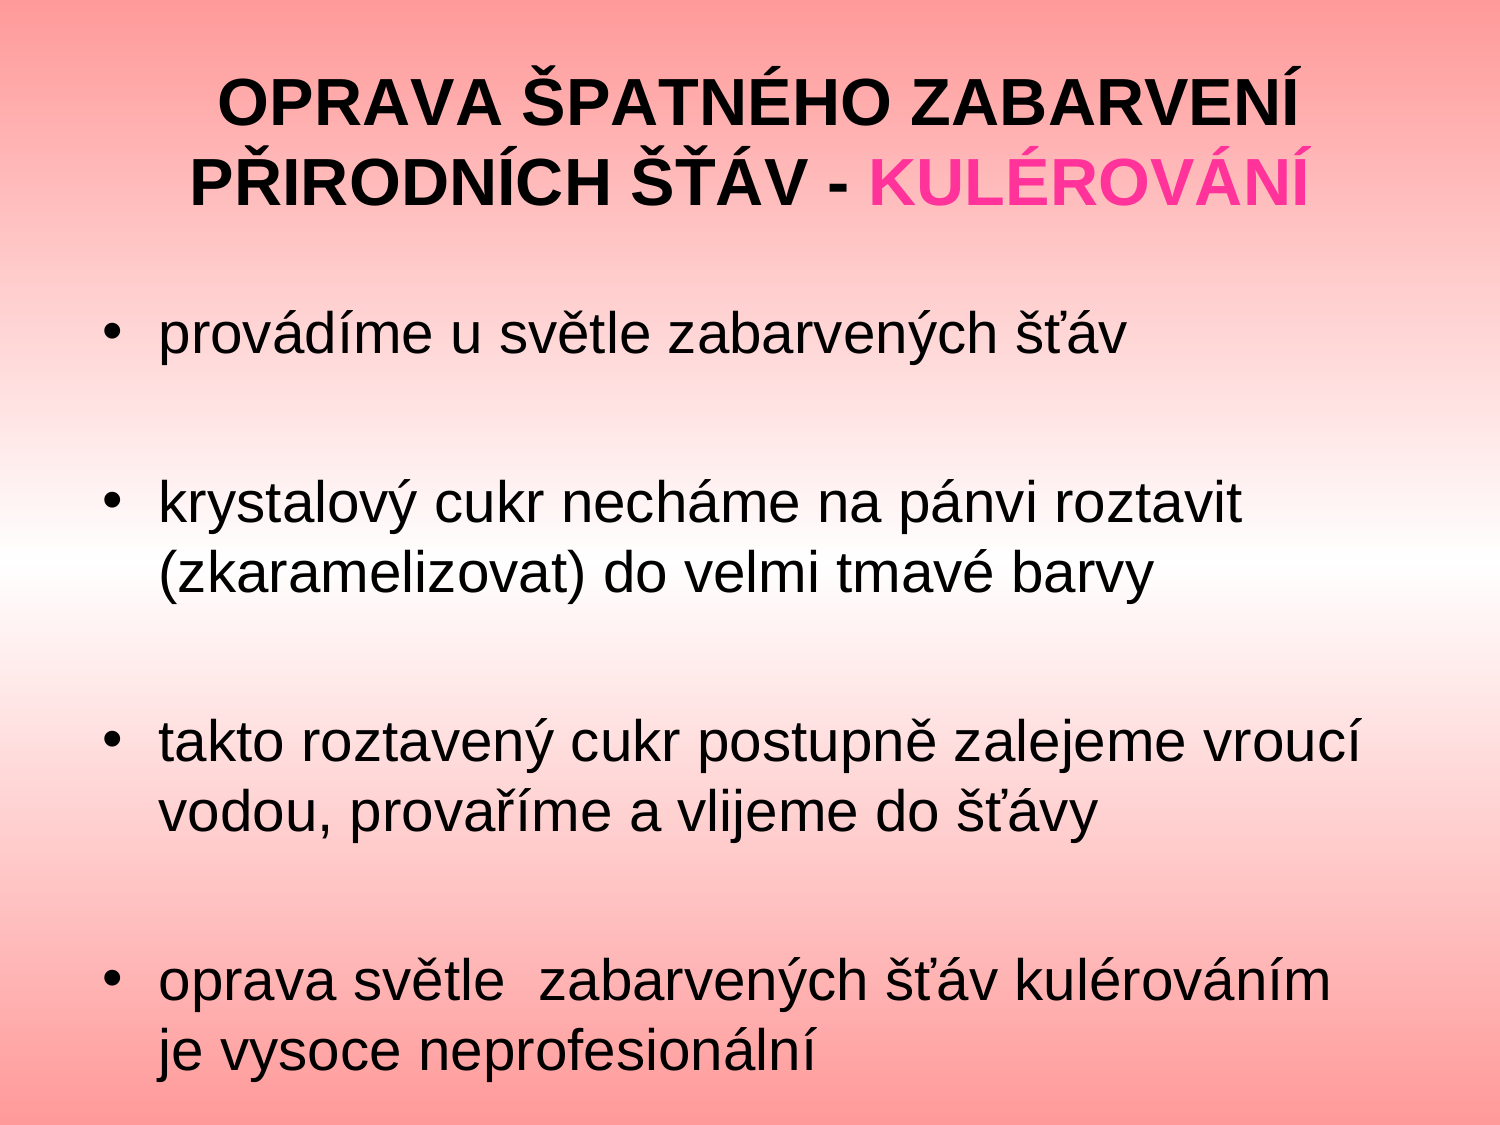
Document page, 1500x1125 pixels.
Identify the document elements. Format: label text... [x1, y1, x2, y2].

title OPRAVA ŠPATNÉHO ZABARVENÍ PŘIRODNÍCH ŠŤÁV - KULÉROVÁNÍ [75, 45, 1426, 233]
list provádíme u světle zabarvených šťáv krystalový cukr necháme na pánvi roztavit (zkaramelizovat) do velmi tmavé barvy takto roztavený cukr postupně zalejeme vroucí vodou, provaříme a vlijeme do šťávy oprava světle zabarvených šťáv kulérováním je vysoce neprofesionální [87, 287, 1400, 1090]
